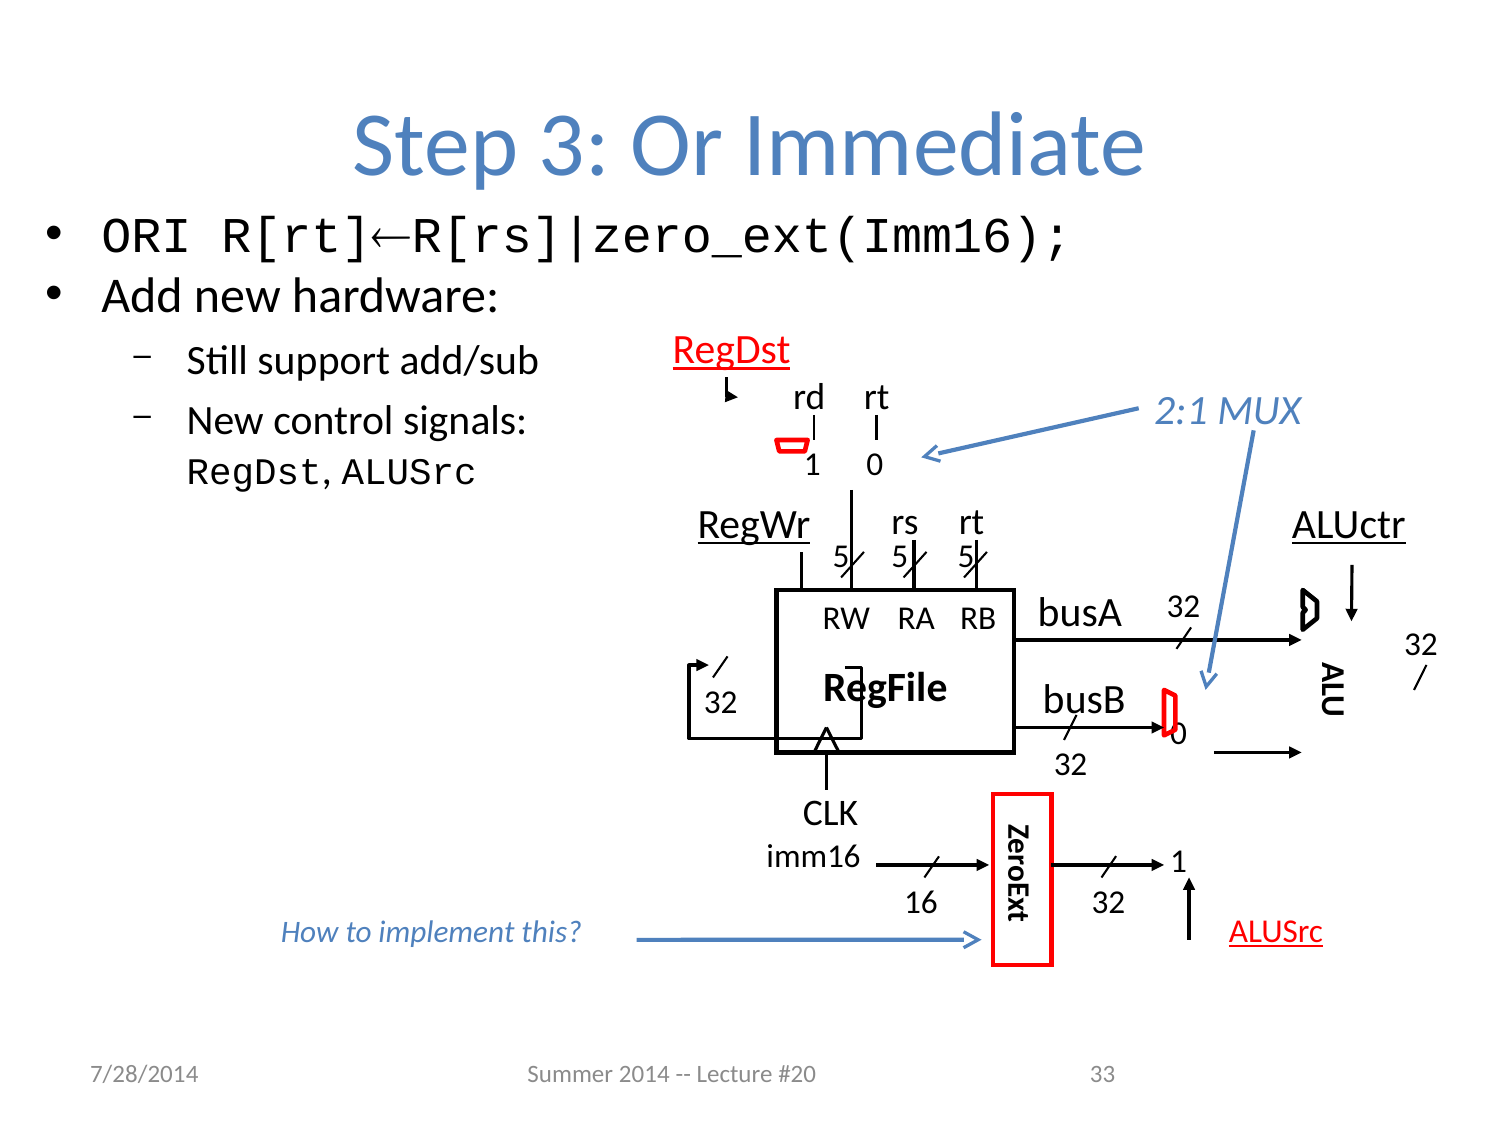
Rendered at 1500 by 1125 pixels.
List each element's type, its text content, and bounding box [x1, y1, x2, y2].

text_box RA [882, 592, 945, 644]
text_box How to implement this? [266, 904, 598, 957]
text_box rs [876, 489, 934, 550]
text_box ALUctr [1277, 489, 1448, 555]
text_box 5 [942, 527, 990, 582]
text_box 0 [1155, 704, 1161, 725]
list ORI R[rt]R[rs]|zero_ext(Imm16); Add new hardware: Still support add/sub New control signals: RegDst, ALUSrc [30, 195, 1380, 1005]
text_box 2:1 MUX [1139, 375, 1317, 441]
text_box imm16 [751, 827, 876, 882]
text_box RegWr [682, 489, 826, 555]
text_box ALUSrc [1214, 902, 1338, 957]
slide_number <number> [1074, 1042, 1425, 1103]
text_box rt [849, 364, 905, 425]
text_box 32 [1151, 577, 1216, 632]
text_box 1 [789, 443, 804, 449]
text_box RB [945, 592, 1012, 644]
text_box 0 [851, 435, 899, 490]
text_box 32 [1038, 735, 1103, 790]
text_box RegDst [657, 314, 806, 380]
text_box 16 [889, 872, 953, 928]
text_box 5 [817, 527, 850, 582]
text_box CLK [788, 780, 874, 827]
text_box 1 [789, 435, 836, 490]
text_box busA [1022, 577, 1138, 638]
text_box 32 [1389, 614, 1453, 670]
text_box rt [943, 489, 1000, 550]
text_box 5 [916, 550, 924, 582]
footer Summer 2014 -- Lecture #20 [512, 1042, 988, 1103]
text_box 5 [853, 527, 865, 582]
text_box RW [807, 592, 882, 644]
text_box RegFile [808, 652, 963, 718]
text_box 1 [1155, 832, 1202, 887]
text_box rd [778, 364, 841, 425]
text_box 5 [876, 550, 912, 582]
text_box 32 [1076, 872, 1141, 928]
title Step 3: Or Immediate [75, 45, 1425, 233]
text_box busB [1027, 665, 1141, 726]
text_box 0 [1174, 725, 1183, 742]
text_box 32 [691, 672, 753, 728]
text_box 0 [1167, 704, 1173, 730]
text_box 0 [1155, 704, 1202, 760]
text_box ZeroExt [987, 817, 1055, 930]
text_box ALU [1300, 654, 1371, 725]
slide_number 7/28/2014 [75, 1042, 425, 1103]
